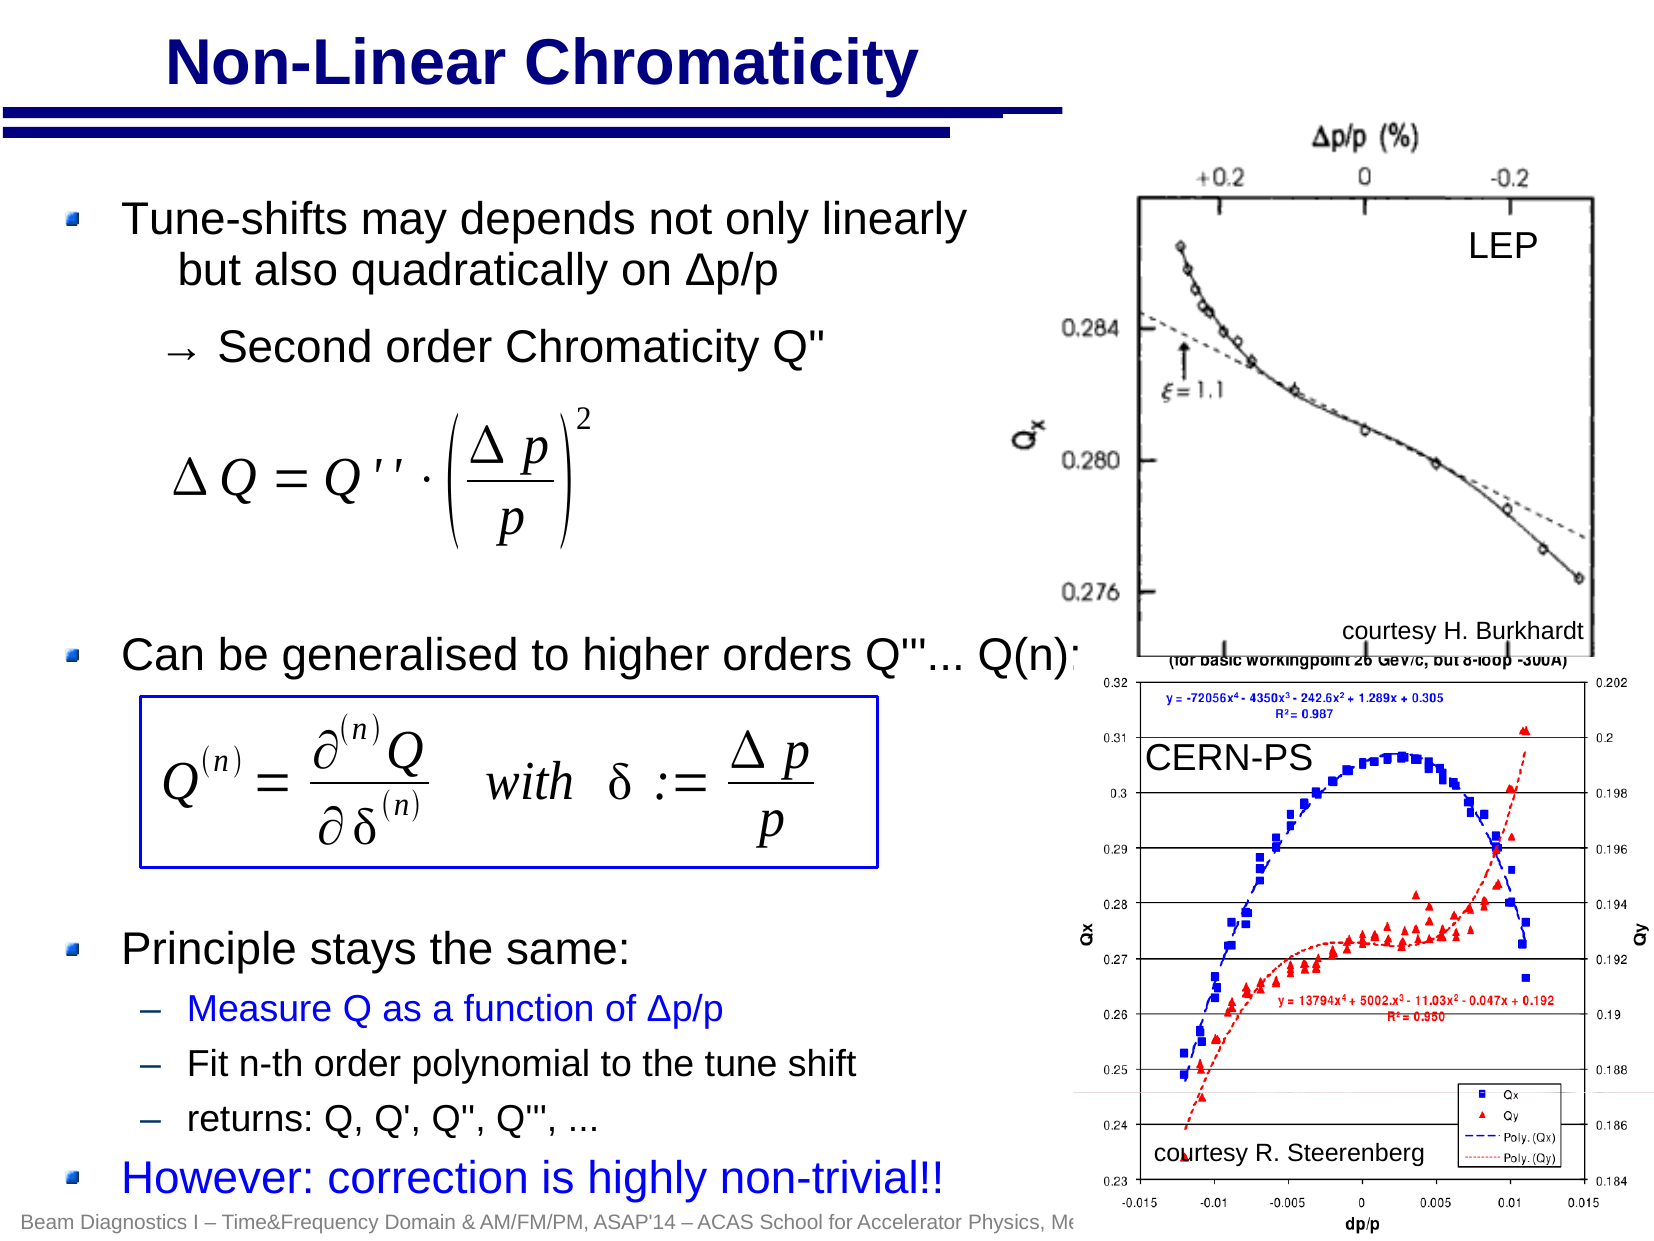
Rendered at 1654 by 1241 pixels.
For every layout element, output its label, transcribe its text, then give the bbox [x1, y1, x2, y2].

picture [1003, 114, 1599, 192]
list Tune-shifts may depends not only linearly but also quadratically on Δp/p → Second order Chromaticity Q'' Can be generalised to higher orders Q'''... Q(n): Principle stays the same: Measure Q as a function of Δp/p Fit n-th order polynomial to the tune shift returns: Q, Q', Q'', Q''', ... However: correction is highly non-trivial!! [65, 192, 1628, 1205]
chart [159, 401, 603, 552]
chart [148, 710, 829, 857]
picture [1073, 657, 1654, 1241]
text_box courtesy R. Steerenberg [1139, 1131, 1450, 1175]
title Non-Linear Chromaticity [165, 0, 1323, 124]
text_box CERN-PS [1130, 728, 1374, 786]
